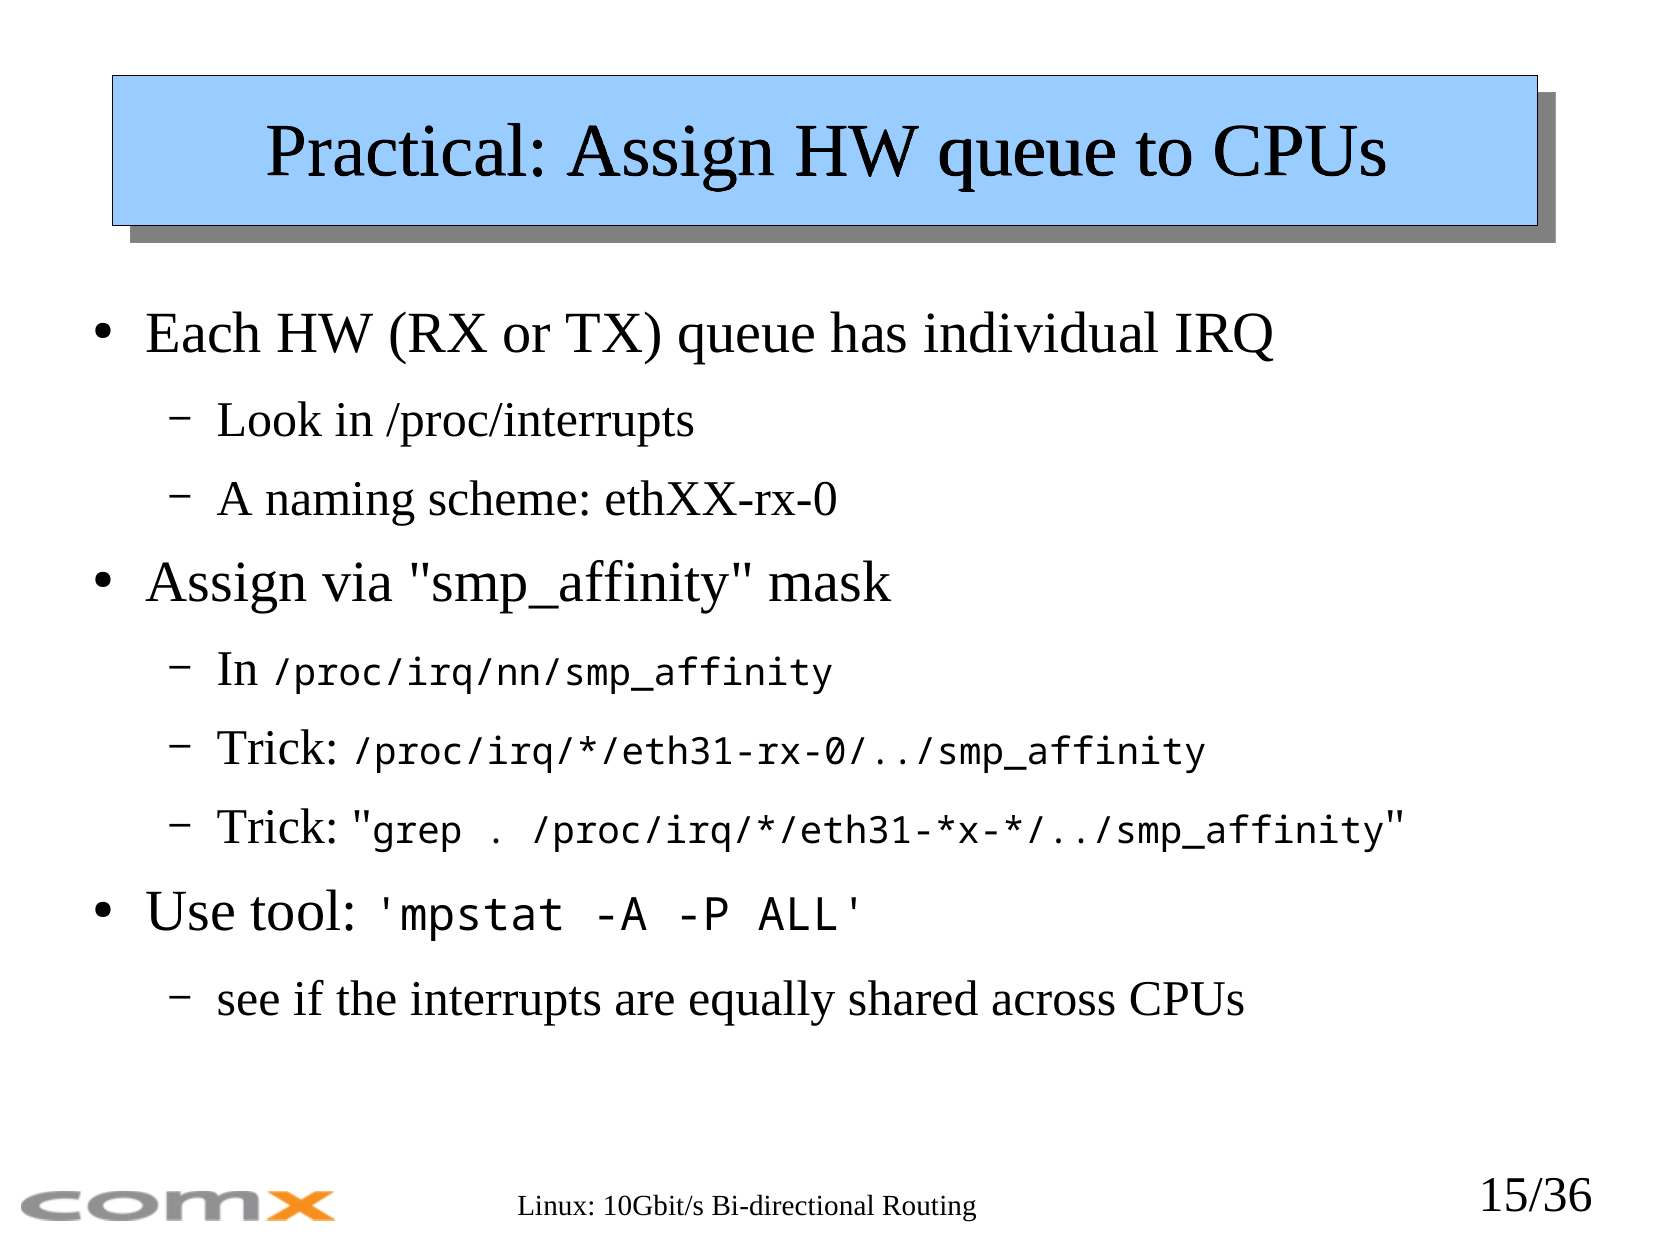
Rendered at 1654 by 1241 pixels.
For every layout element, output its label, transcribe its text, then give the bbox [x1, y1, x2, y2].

list Each HW (RX or TX) queue has individual IRQ Look in /proc/interrupts A naming scheme: ethXX-rx-0 Assign via "smp_affinity" mask In /proc/irq/nn/smp_affinity Trick: /proc/irq/*/eth31-rx-0/../smp_affinity Trick: "grep . /proc/irq/*/eth31-*x-*/../smp_affinity" Use tool: 'mpstat -A -P ALL' see if the interrupts are equally shared across CPUs [75, 300, 1576, 1058]
title Practical: Assign HW queue to CPUs [116, 90, 1538, 211]
picture [21, 1191, 335, 1221]
